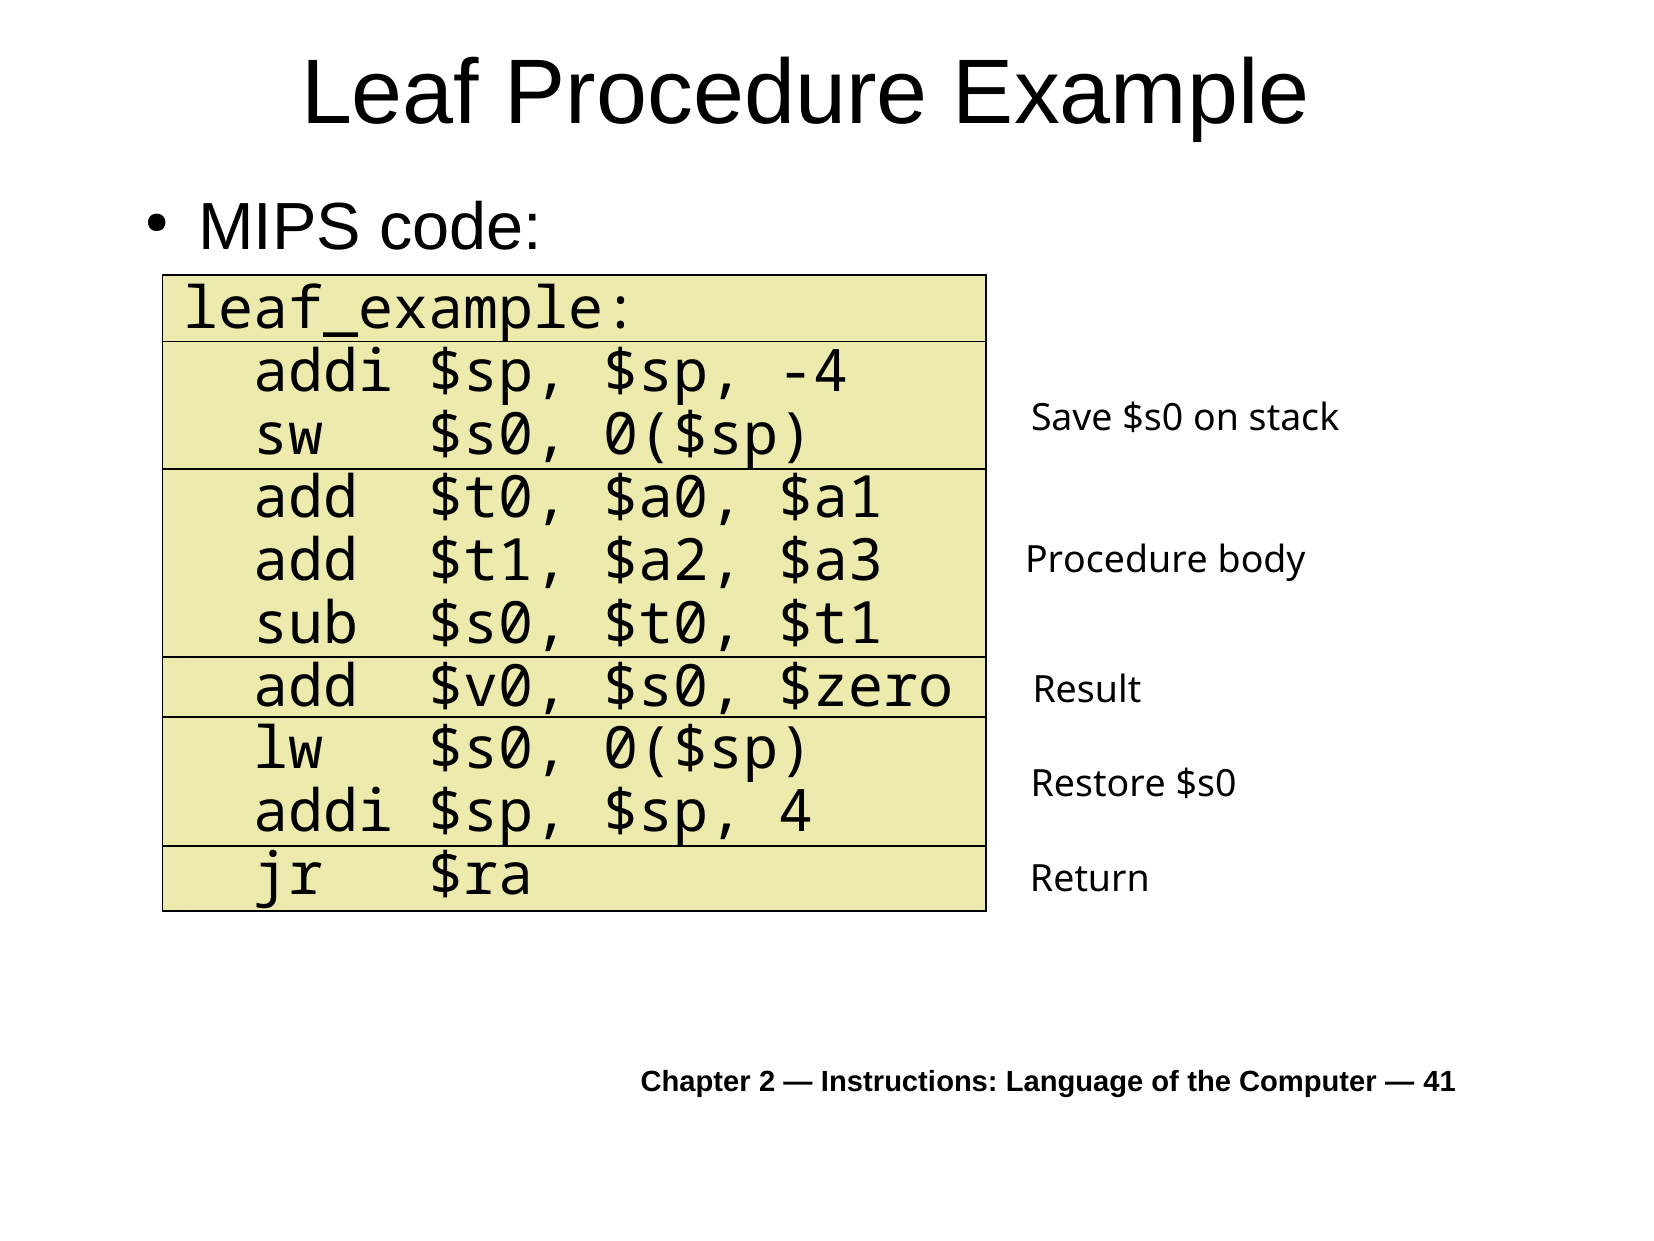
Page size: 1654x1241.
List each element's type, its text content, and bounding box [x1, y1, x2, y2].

list MIPS code: leaf_example: addi $sp, $sp, -4 sw $s0, 0($sp) add $t0, $a0, $a1 add $t1, $a2, $a3 sub $s0, $t0, $t1 add $v0, $s0, $zero lw $s0, 0($sp) addi $sp, $sp, 4 jr $ra [112, 184, 1469, 1024]
title Leaf Procedure Example [112, 23, 1468, 149]
text_box Result [1017, 656, 1157, 718]
text_box Save $s0 on stack [1016, 385, 1355, 446]
text_box Chapter 2 — Instructions: Language of the Computer — <number> [277, 1046, 1471, 1106]
text_box Return [1015, 846, 1165, 907]
text_box Restore $s0 [1015, 751, 1252, 812]
text_box Procedure body [1010, 527, 1322, 588]
